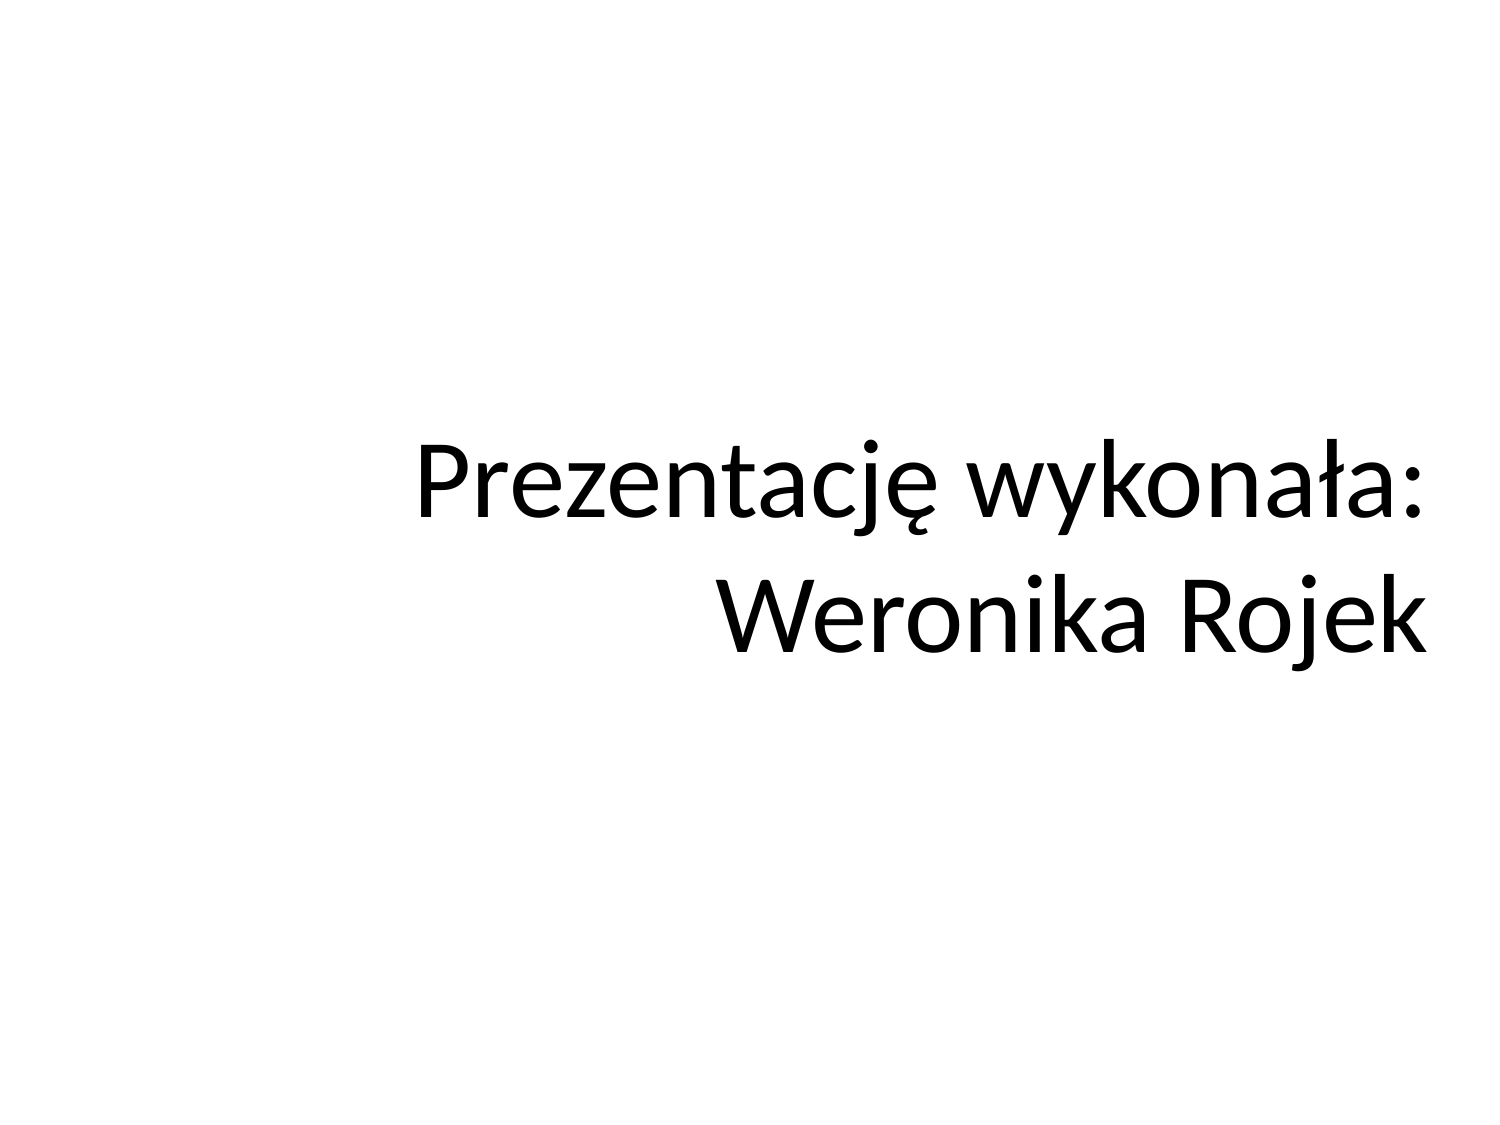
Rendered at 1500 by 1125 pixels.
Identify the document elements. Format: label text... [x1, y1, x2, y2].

title Prezentację wykonała: Weronika Rojek [183, 397, 1445, 929]
